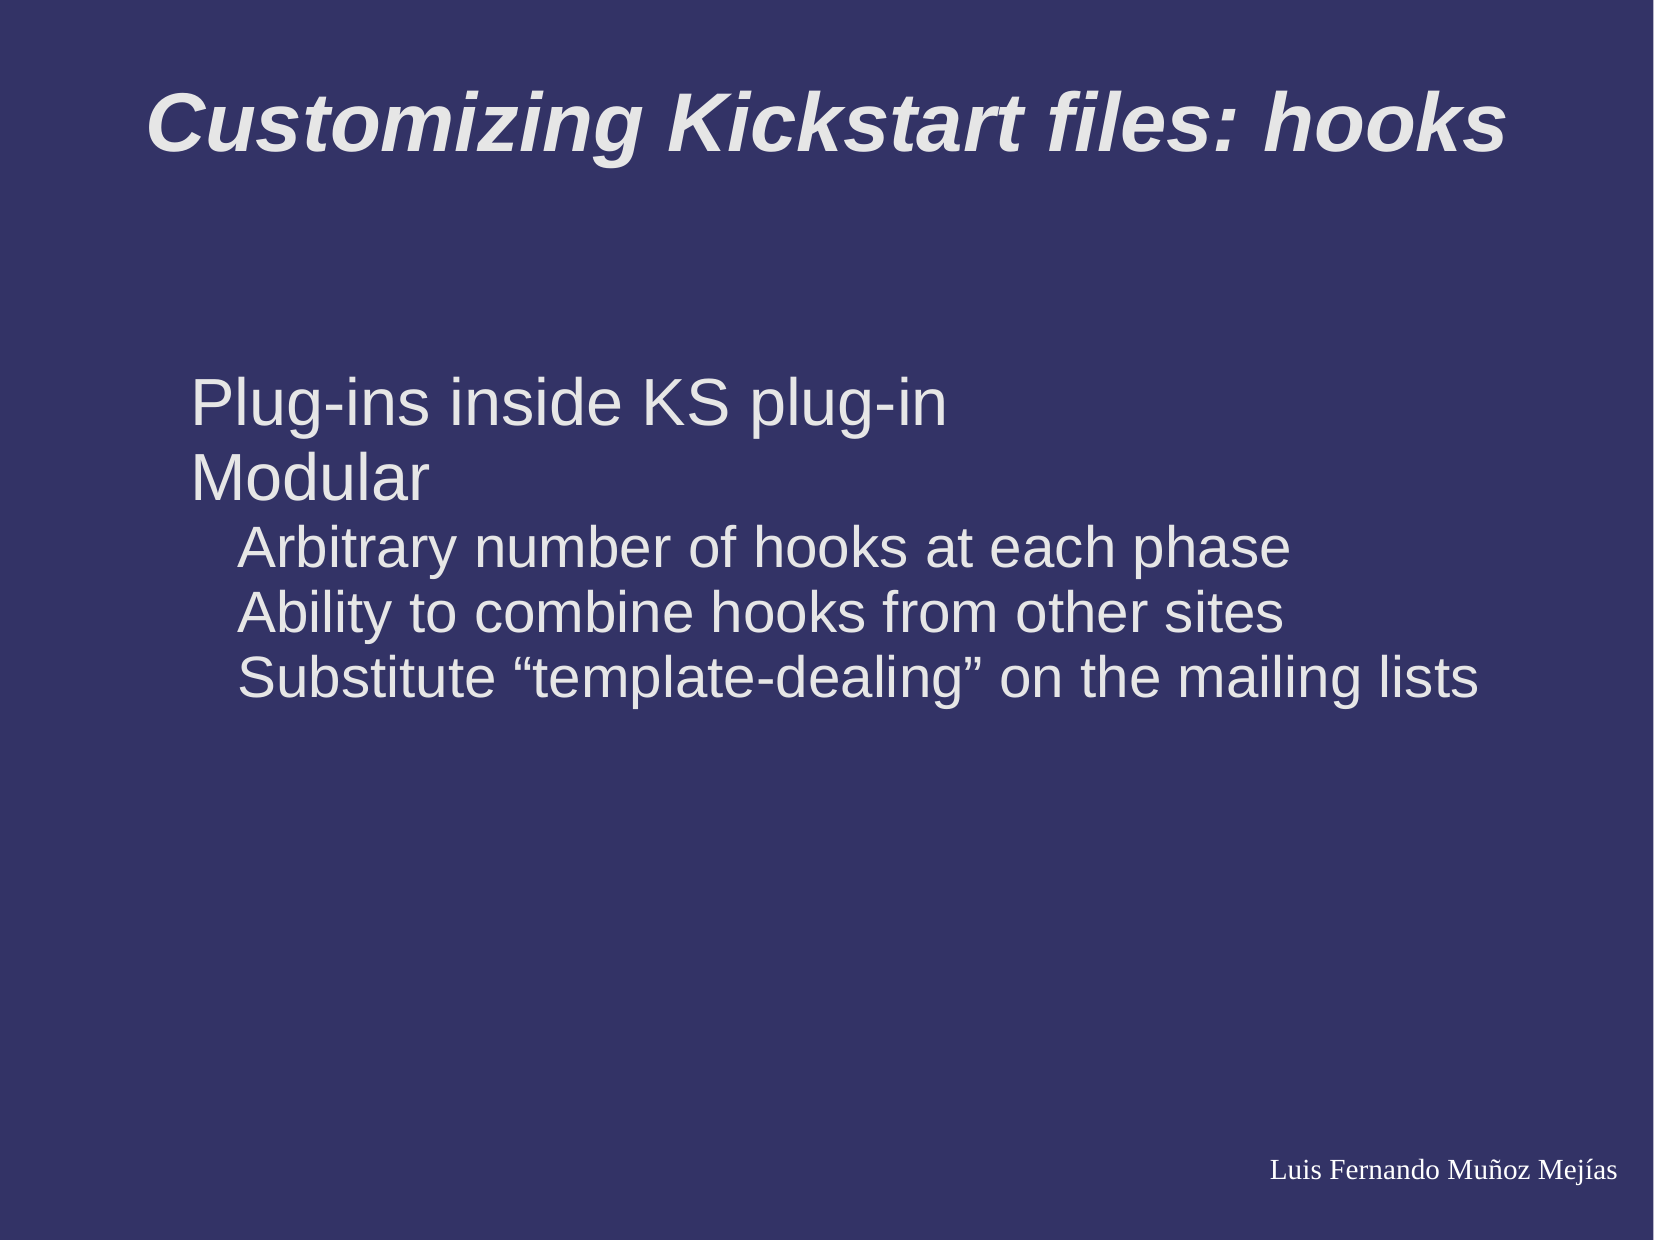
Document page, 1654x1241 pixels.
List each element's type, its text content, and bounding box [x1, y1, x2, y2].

title Customizing Kickstart files: hooks [121, 19, 1534, 227]
list Plug-ins inside KS plug-in Modular Arbitrary number of hooks at each phase Ability to combine hooks from other sites Substitute “template-dealing” on the mailing lists [178, 364, 1570, 1147]
